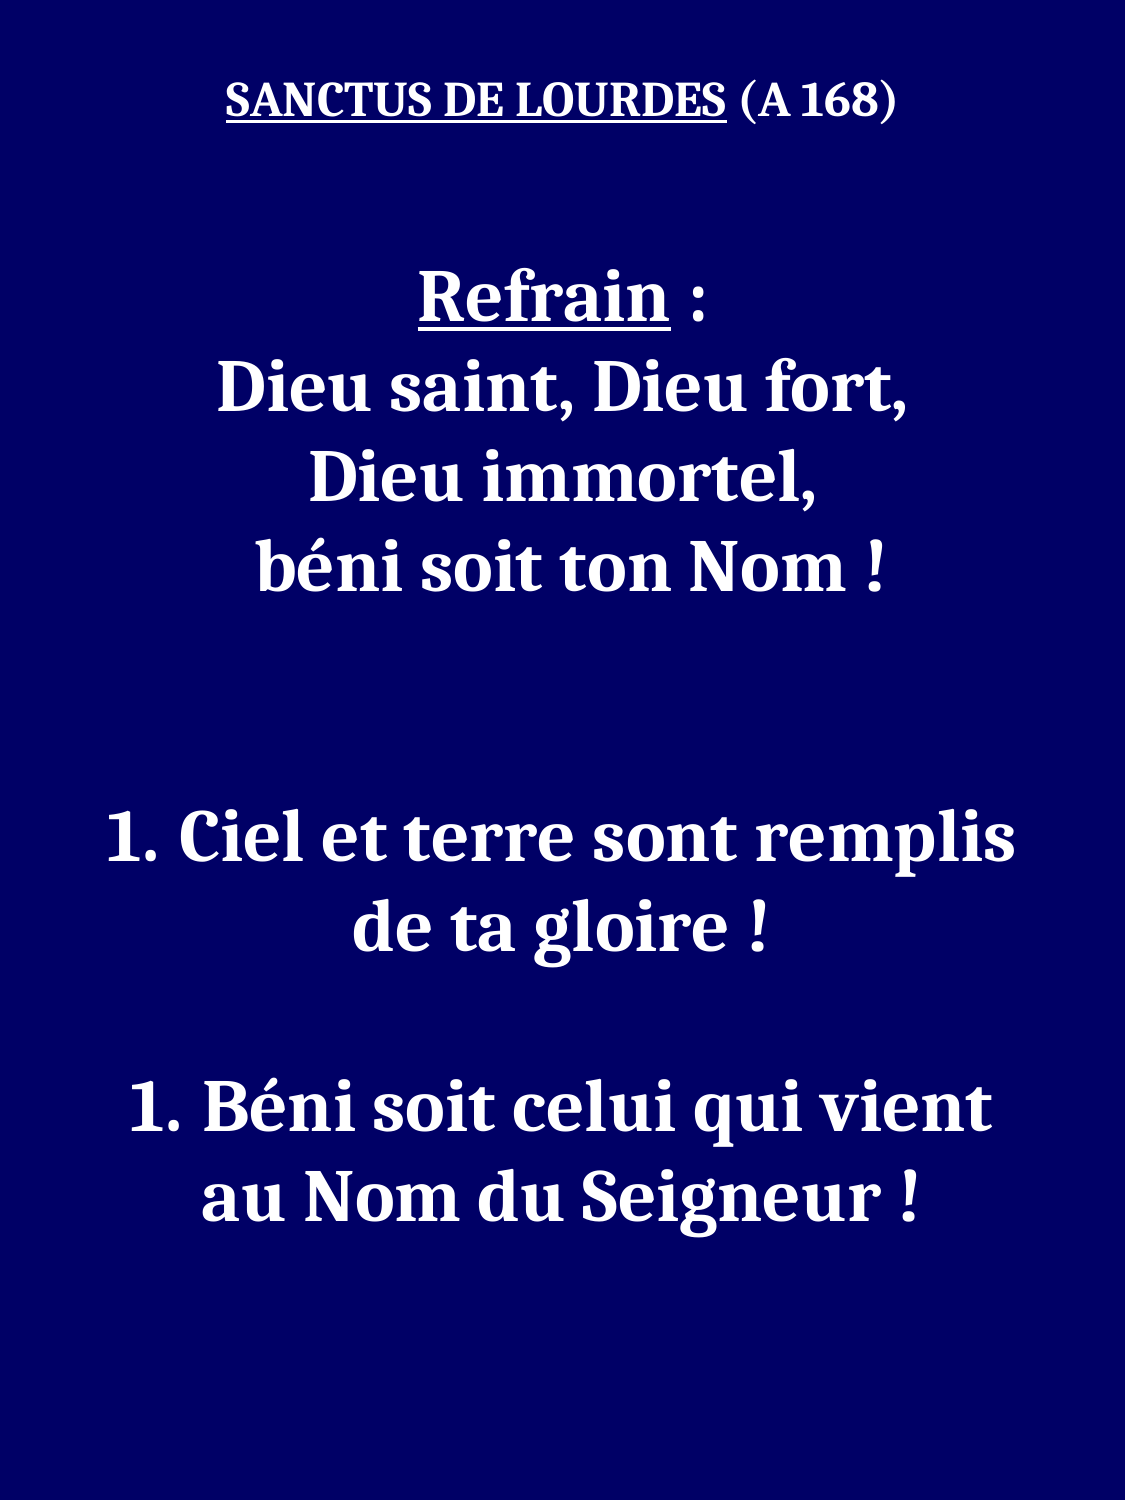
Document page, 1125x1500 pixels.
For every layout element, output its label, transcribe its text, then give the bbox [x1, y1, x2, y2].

text_box SANCTUS DE LOURDES (A 168) Refrain : Dieu saint, Dieu fort, Dieu immortel, béni soit ton Nom ! Ciel et terre sont remplis de ta gloire ! Béni soit celui qui vient au Nom du Seigneur ! [0, 59, 1125, 1245]
